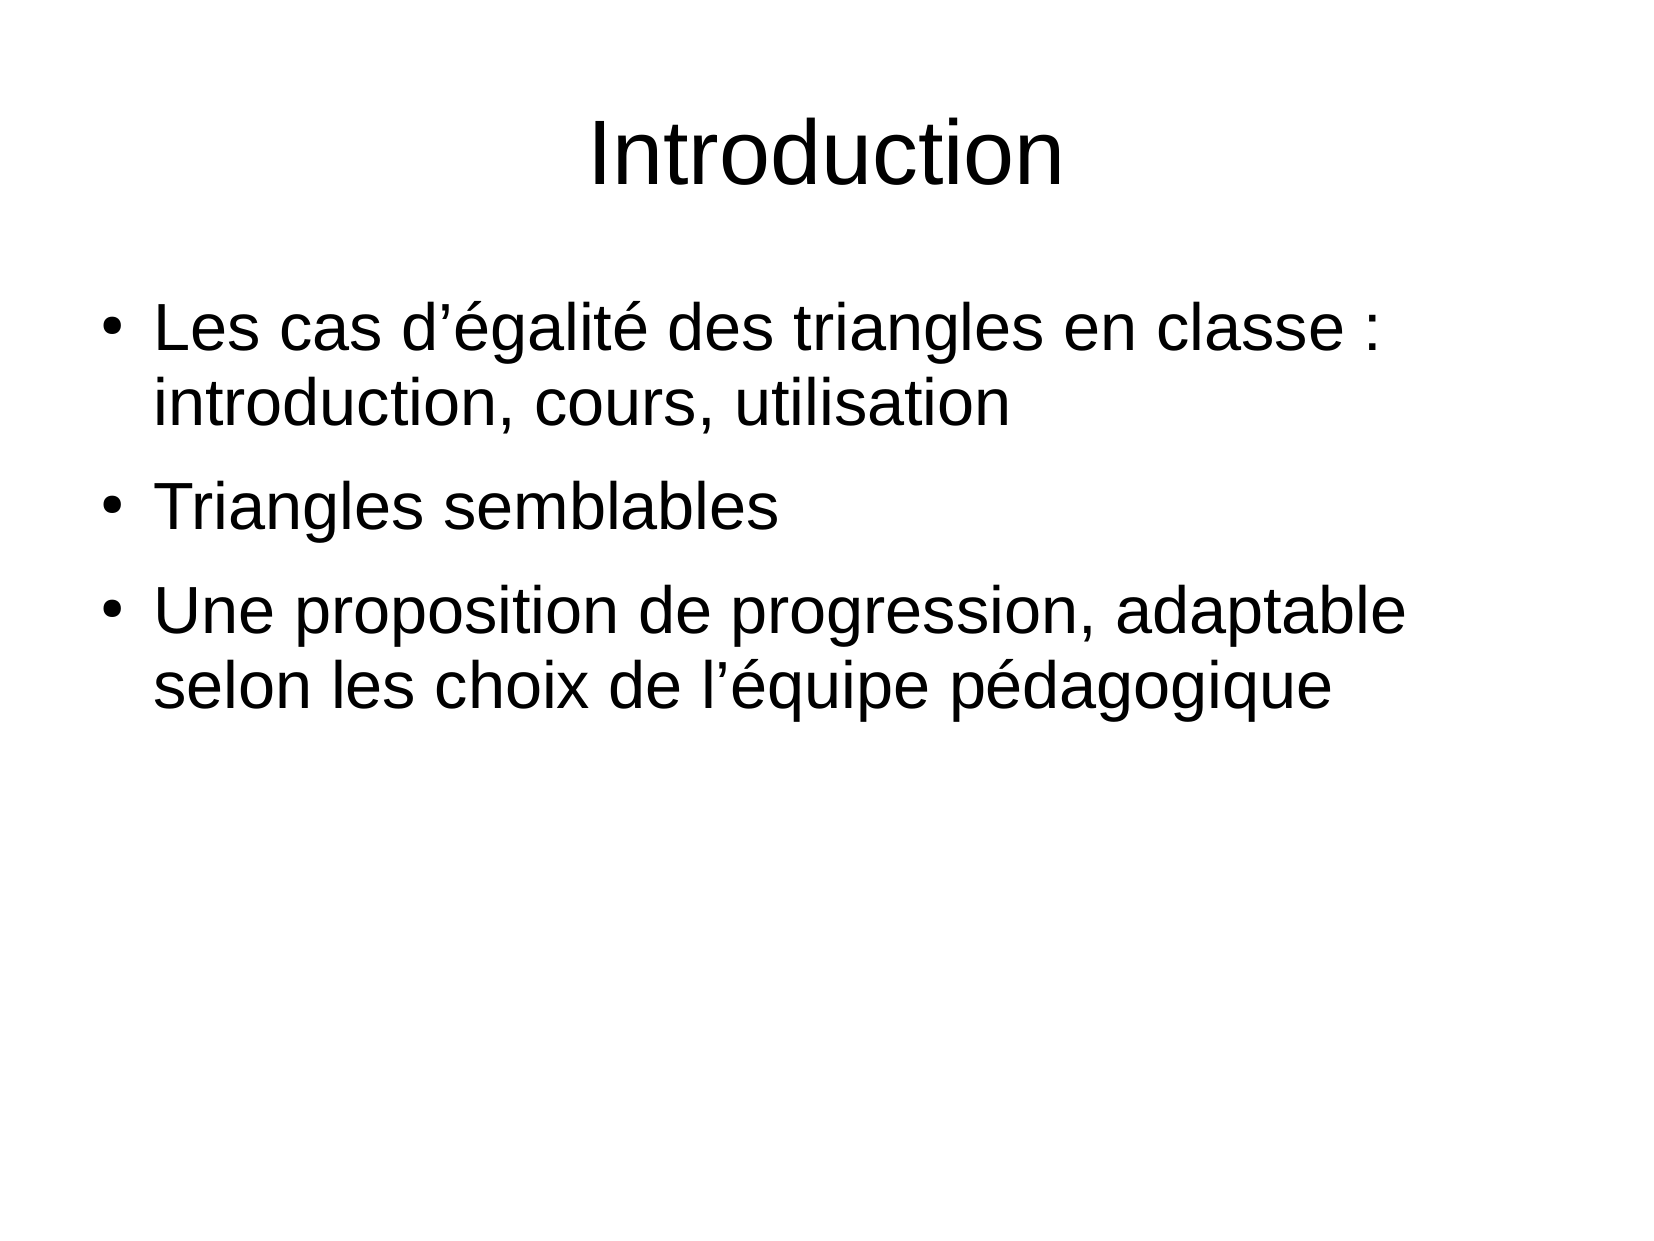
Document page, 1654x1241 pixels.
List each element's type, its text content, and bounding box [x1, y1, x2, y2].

title Introduction [82, 49, 1571, 257]
list Les cas d’égalité des triangles en classe : introduction, cours, utilisation Triangles semblables Une proposition de progression, adaptable selon les choix de l’équipe pédagogique [82, 290, 1571, 1010]
